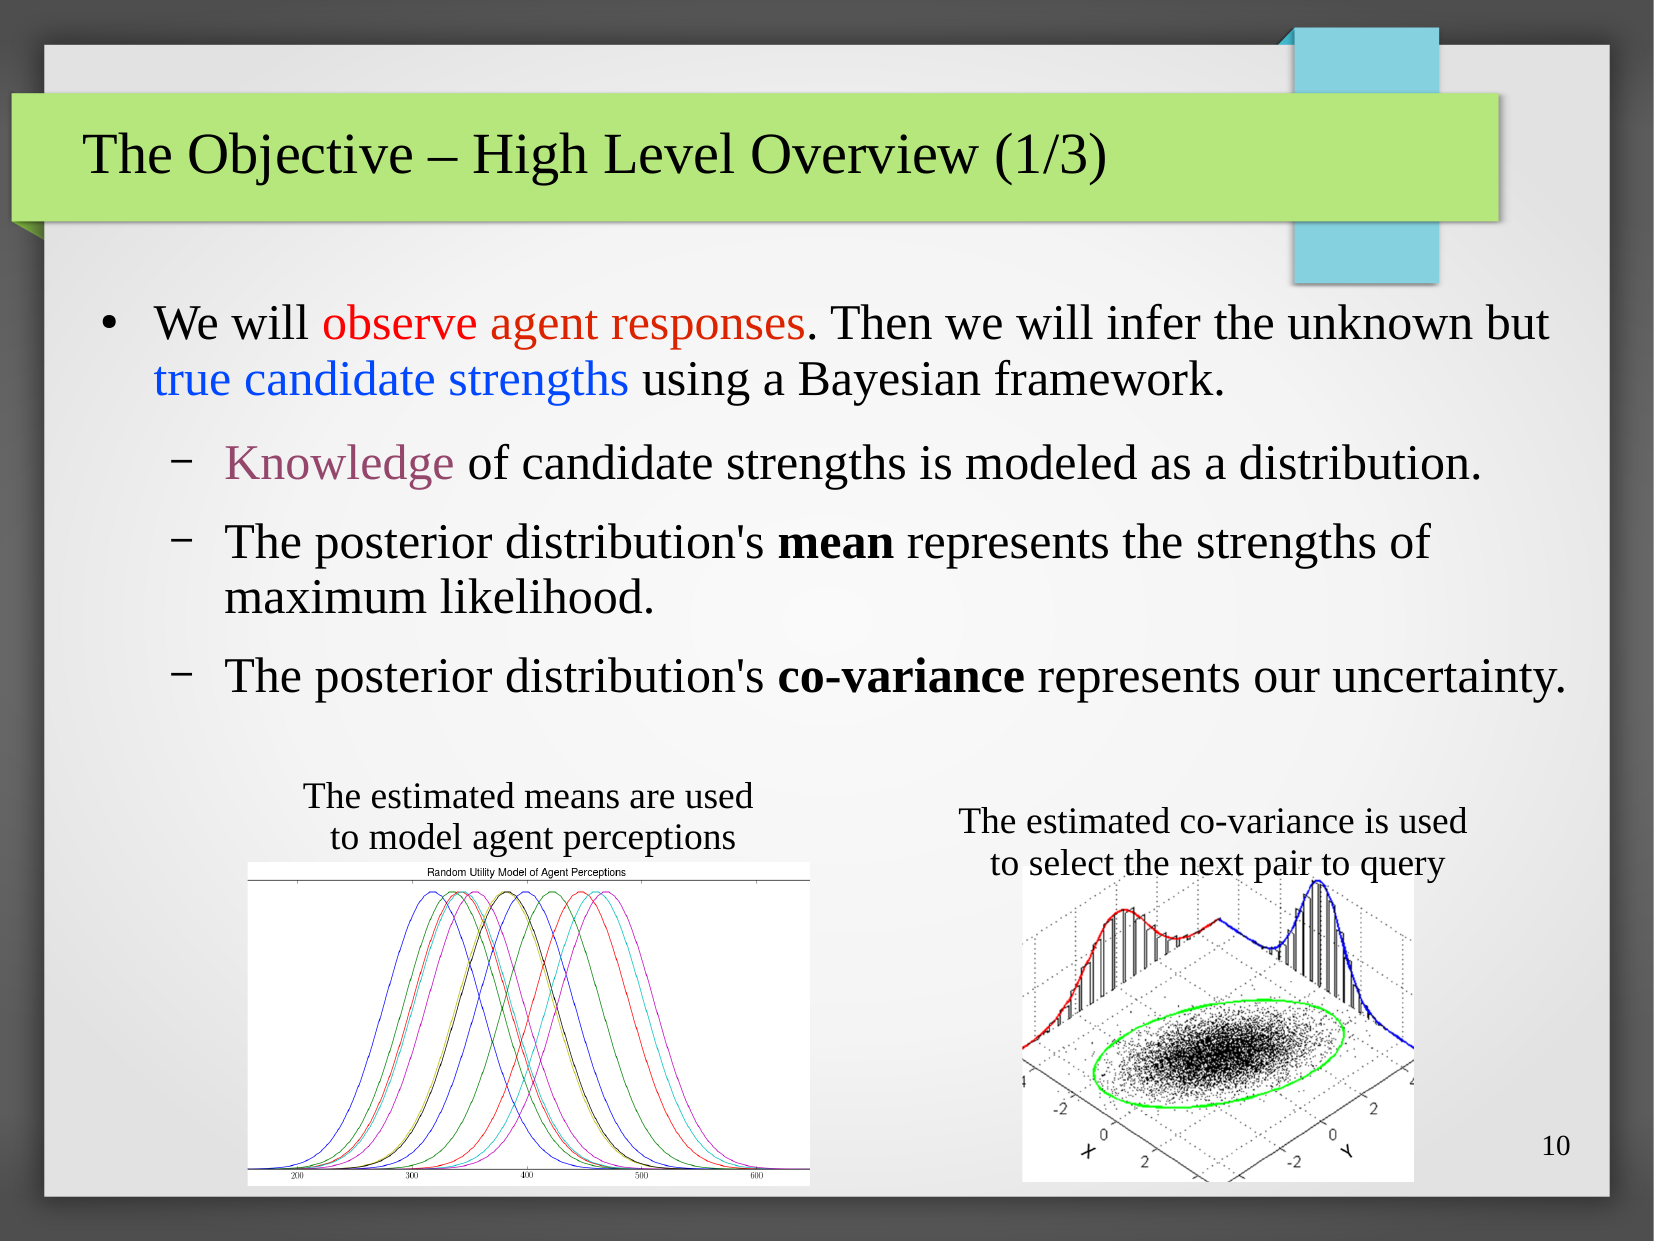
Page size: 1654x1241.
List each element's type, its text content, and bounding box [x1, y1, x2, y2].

title The Objective – High Level Overview (1/3) [82, 94, 1264, 213]
picture [0, 0, 1654, 1241]
list We will observe agent responses. Then we will infer the unknown but true candidate strengths using a Bayesian framework. Knowledge of candidate strengths is modeled as a distribution. The posterior distribution's mean represents the strengths of maximum likelihood. The posterior distribution's co-variance represents our uncertainty. [82, 295, 1571, 1015]
